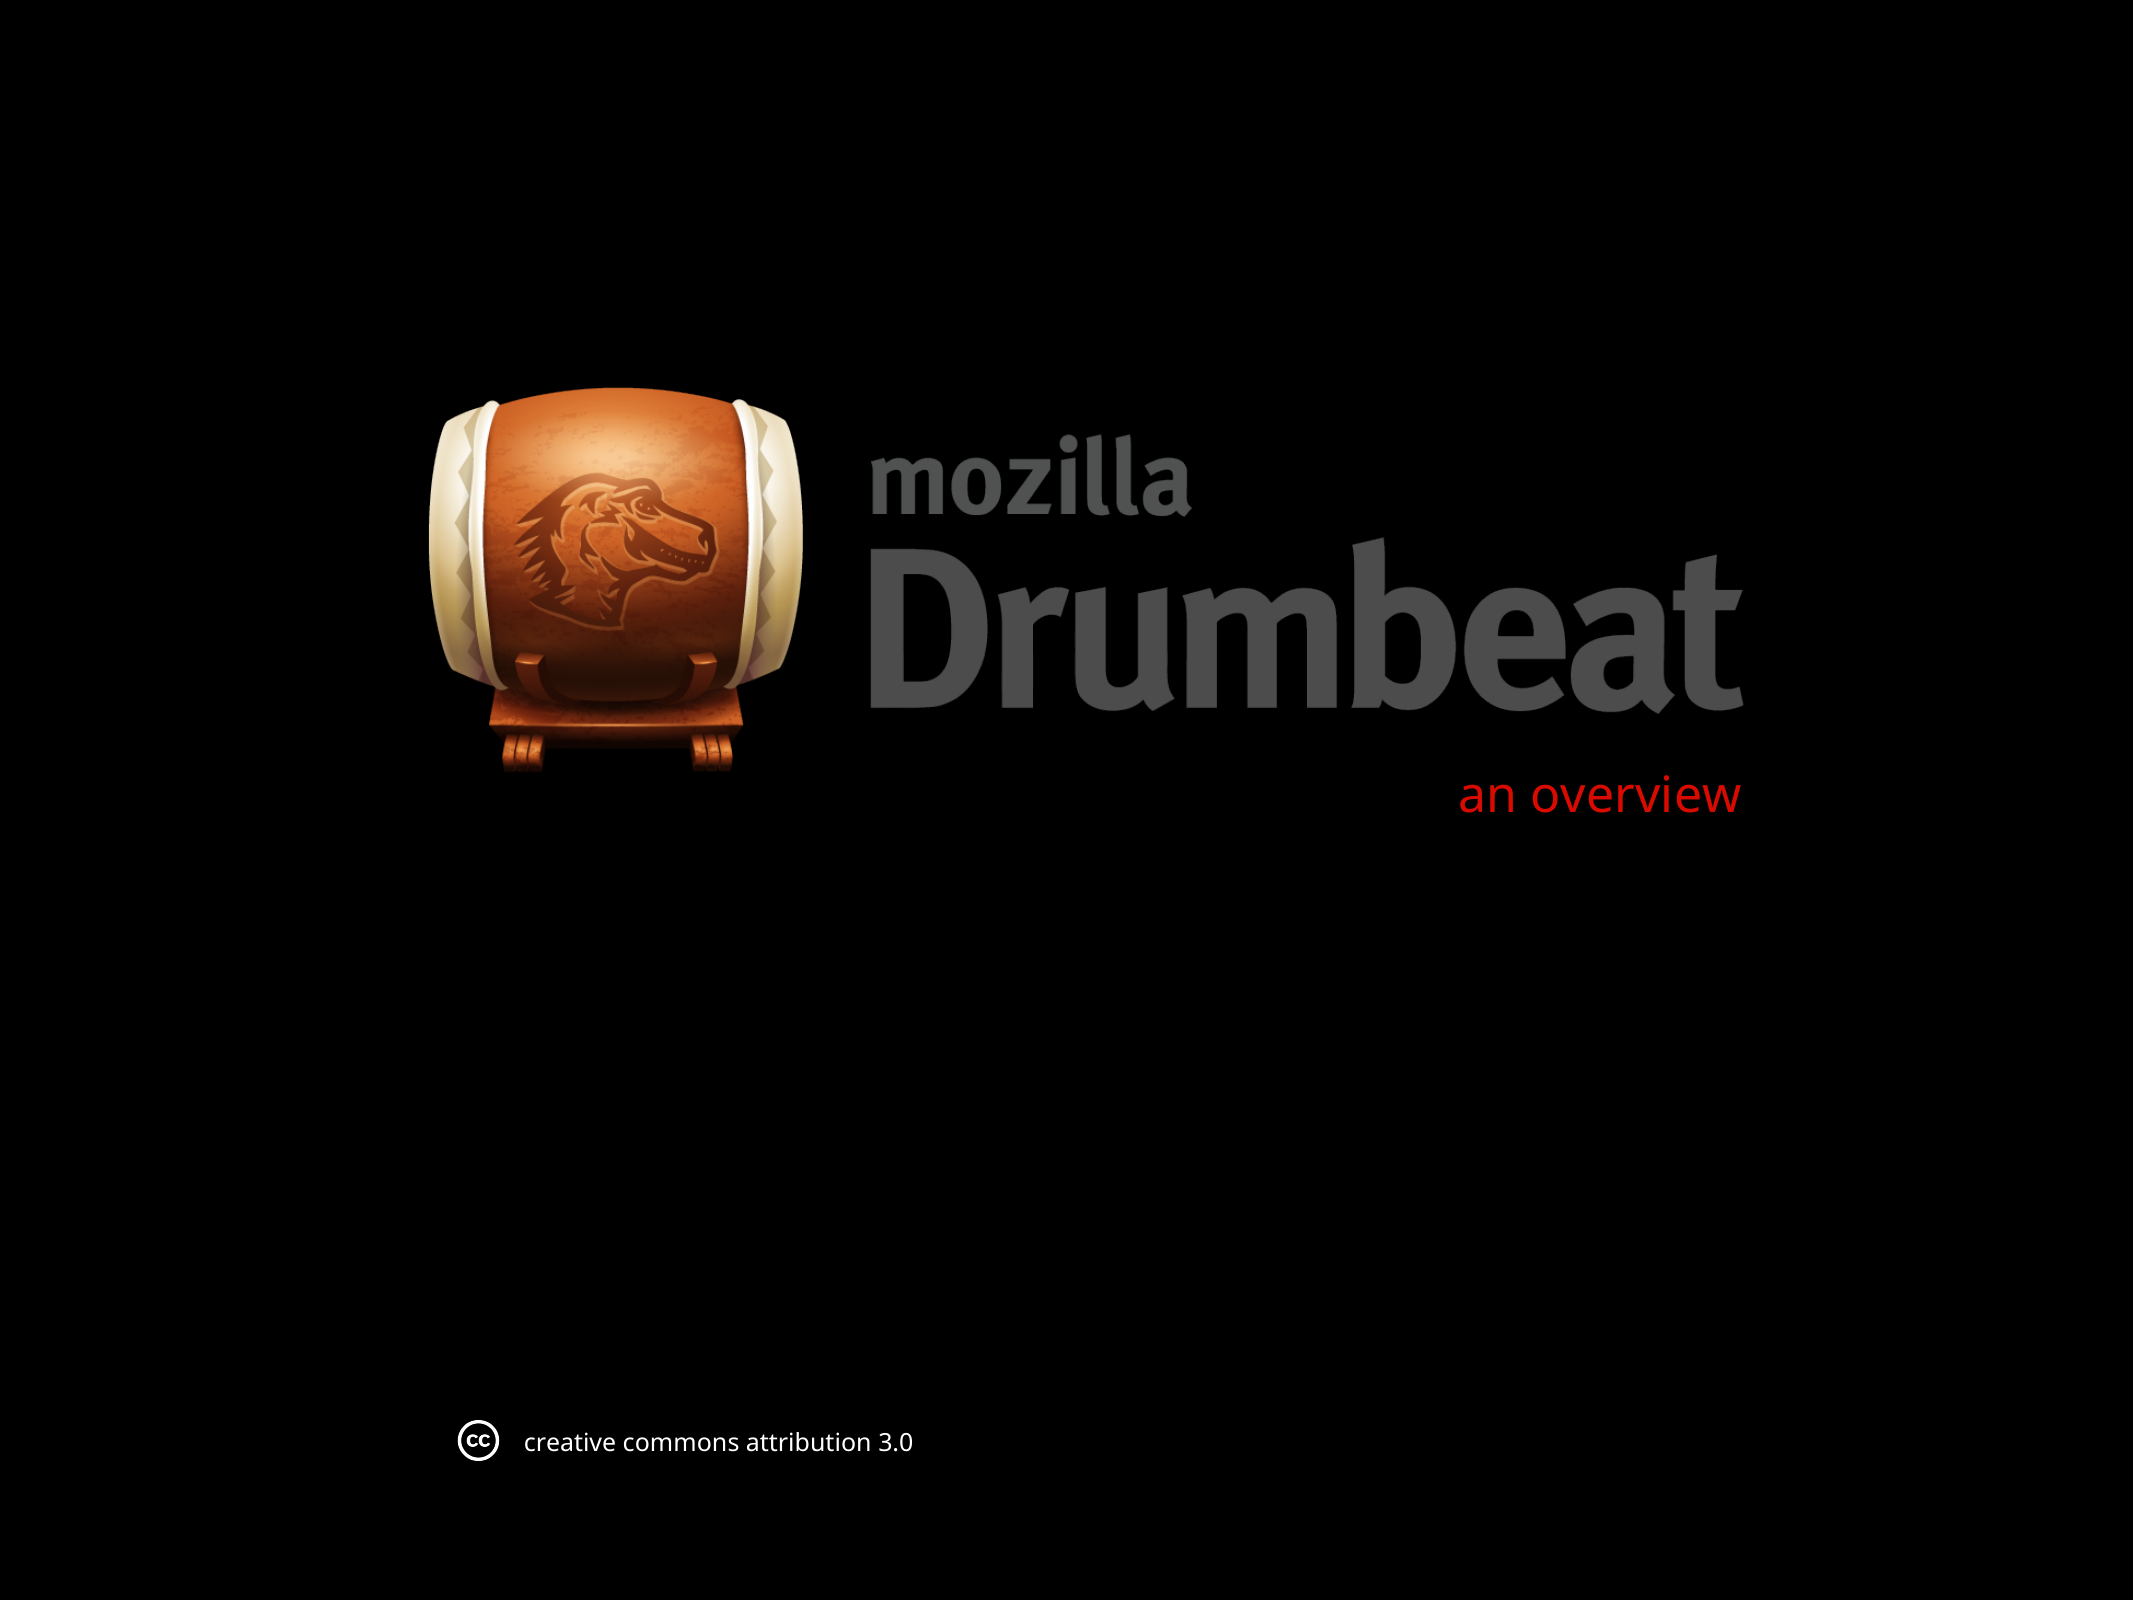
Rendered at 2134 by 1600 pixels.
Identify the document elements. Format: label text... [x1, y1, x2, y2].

text_box creative commons attribution 3.0 [515, 1426, 1523, 1502]
picture [362, 364, 1771, 844]
text_box an overview [977, 762, 1750, 838]
picture [437, 1410, 520, 1467]
